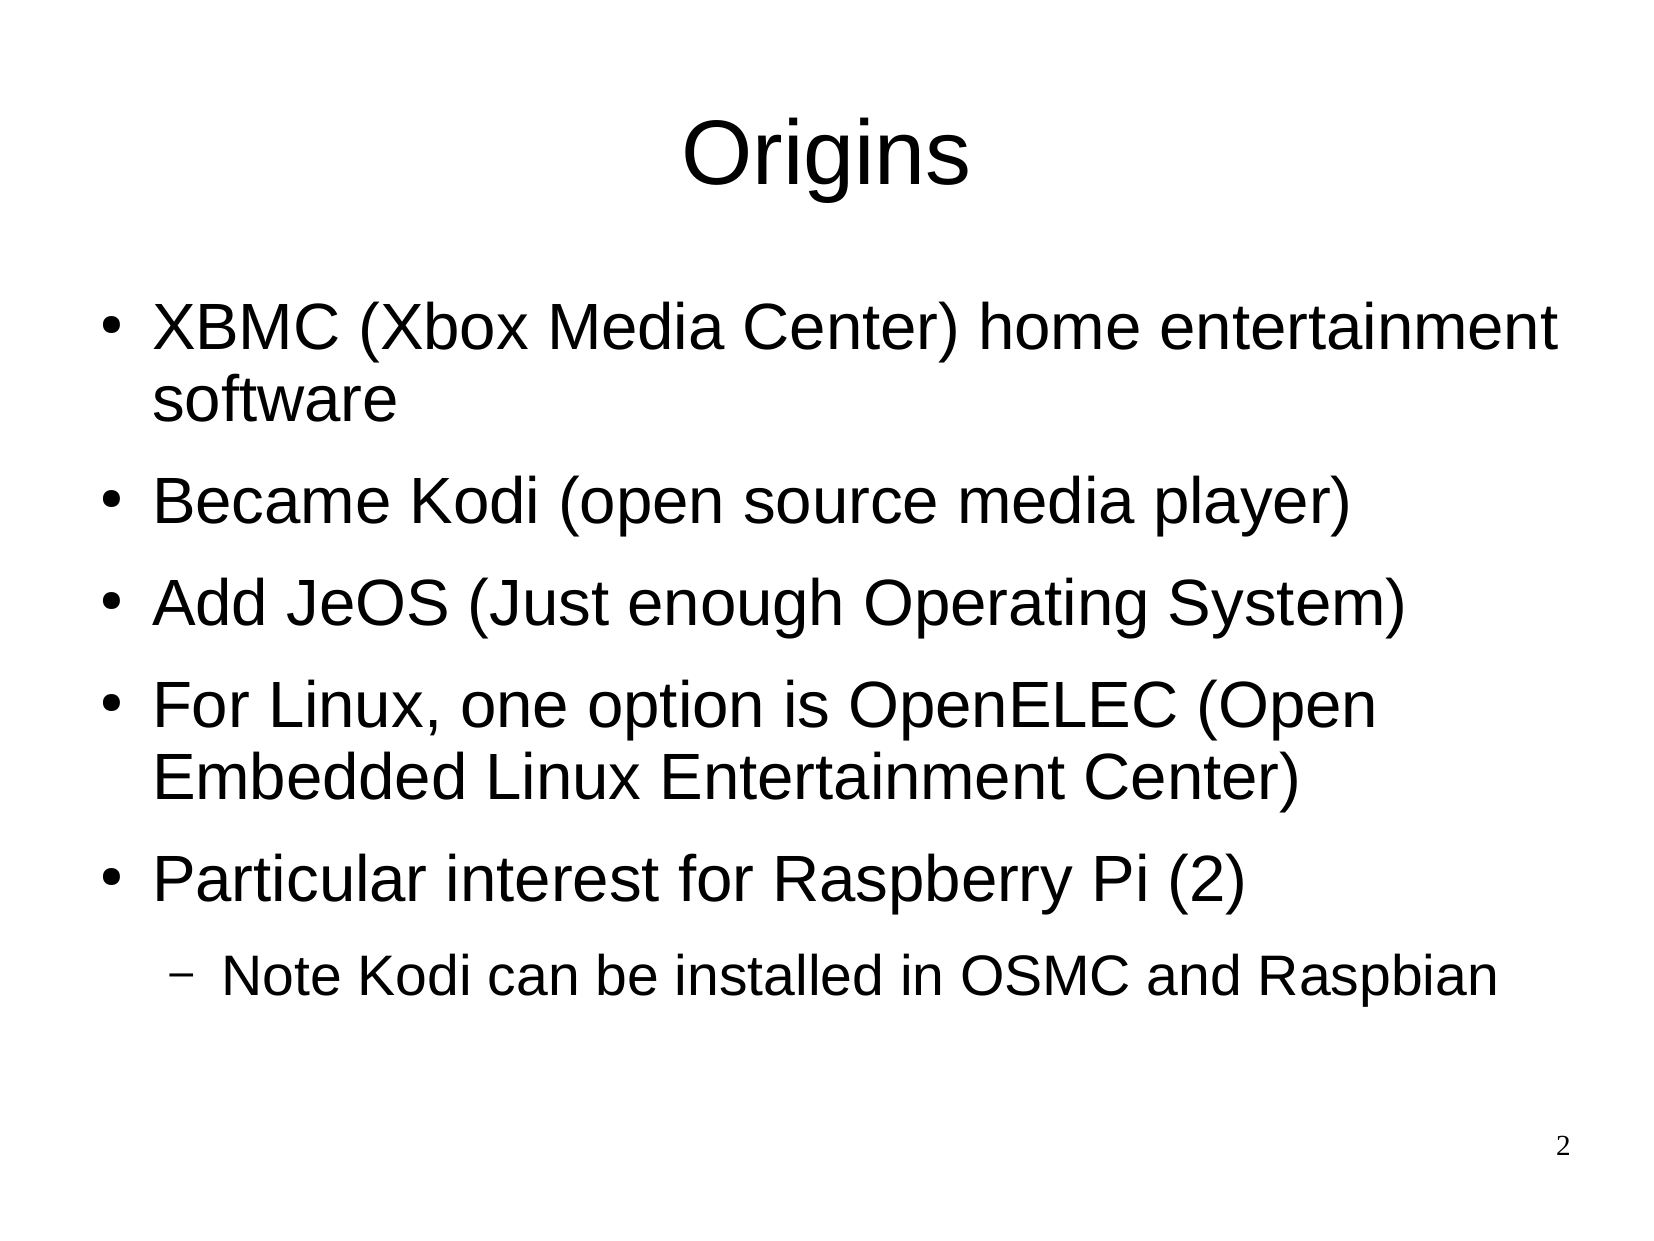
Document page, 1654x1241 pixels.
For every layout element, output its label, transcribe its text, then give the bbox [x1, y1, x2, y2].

title Origins [82, 49, 1571, 257]
list XBMC (Xbox Media Center) home entertainment software Became Kodi (open source media player) Add JeOS (Just enough Operating System) For Linux, one option is OpenELEC (Open Embedded Linux Entertainment Center) Particular interest for Raspberry Pi (2) Note Kodi can be installed in OSMC and Raspbian [82, 290, 1571, 1010]
